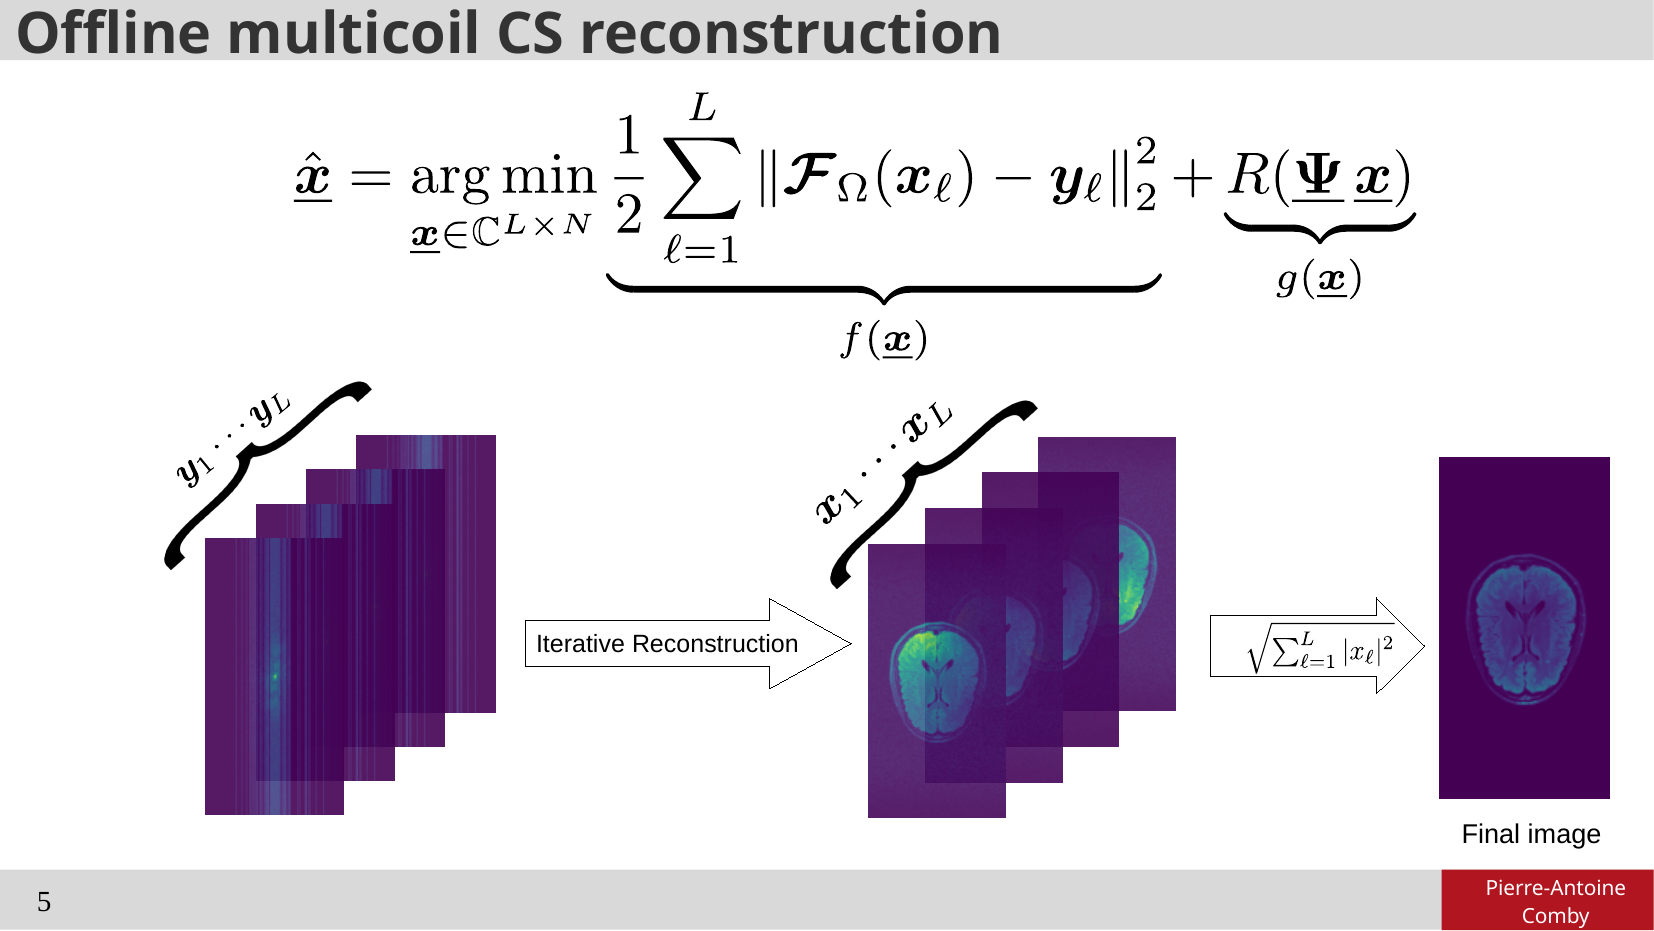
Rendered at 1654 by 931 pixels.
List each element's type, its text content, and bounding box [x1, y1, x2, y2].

text_box [444, 221, 467, 249]
text_box [271, 393, 291, 415]
text_box [663, 137, 741, 219]
text_box [783, 152, 837, 195]
text_box [928, 401, 953, 428]
text_box [606, 273, 1162, 306]
text_box [869, 319, 880, 361]
text_box [838, 172, 867, 202]
text_box [250, 400, 272, 428]
text_box [772, 149, 776, 208]
text_box [1137, 183, 1156, 211]
text_box [688, 92, 716, 121]
text_box [1303, 258, 1315, 300]
text_box [1356, 166, 1390, 194]
picture [161, 343, 496, 815]
text_box Final image [1446, 812, 1617, 858]
text_box [840, 321, 862, 359]
text_box [840, 489, 863, 509]
text_box [305, 151, 321, 161]
text_box [567, 167, 597, 193]
text_box [902, 413, 928, 443]
text_box [412, 226, 438, 246]
text_box [551, 167, 564, 193]
text_box [617, 193, 641, 233]
text_box [1276, 271, 1297, 298]
picture [187, 467, 193, 477]
text_box [816, 494, 842, 525]
text_box [295, 166, 329, 194]
text_box Iterative Reconstruction [525, 598, 852, 689]
text_box [722, 235, 738, 263]
text_box [535, 217, 554, 236]
text_box [915, 319, 927, 361]
text_box [1223, 212, 1417, 245]
text_box [958, 149, 973, 208]
text_box [196, 457, 215, 474]
text_box [504, 213, 526, 234]
text_box [1210, 597, 1425, 694]
text_box [1050, 166, 1083, 205]
text_box [1275, 149, 1289, 208]
picture [827, 362, 1176, 818]
text_box [933, 172, 951, 203]
text_box [1084, 172, 1102, 203]
text_box [877, 149, 892, 208]
picture [1439, 457, 1610, 799]
text_box [177, 460, 199, 489]
text_box [440, 167, 460, 193]
text_box [1137, 136, 1156, 164]
text_box [1349, 258, 1361, 300]
text_box [462, 166, 490, 205]
text_box [472, 216, 500, 246]
text_box [1395, 149, 1409, 208]
text_box [1319, 270, 1345, 290]
text_box [663, 234, 681, 264]
text_box [502, 167, 549, 193]
title Offline multicoil CS reconstruction [15, 0, 1504, 66]
text_box [412, 166, 439, 194]
text_box [1173, 158, 1213, 198]
text_box [619, 114, 639, 154]
text_box [1296, 152, 1341, 193]
text_box [896, 166, 930, 194]
text_box [563, 213, 592, 234]
text_box [553, 153, 560, 161]
text_box [884, 332, 910, 351]
text_box [1227, 153, 1270, 195]
